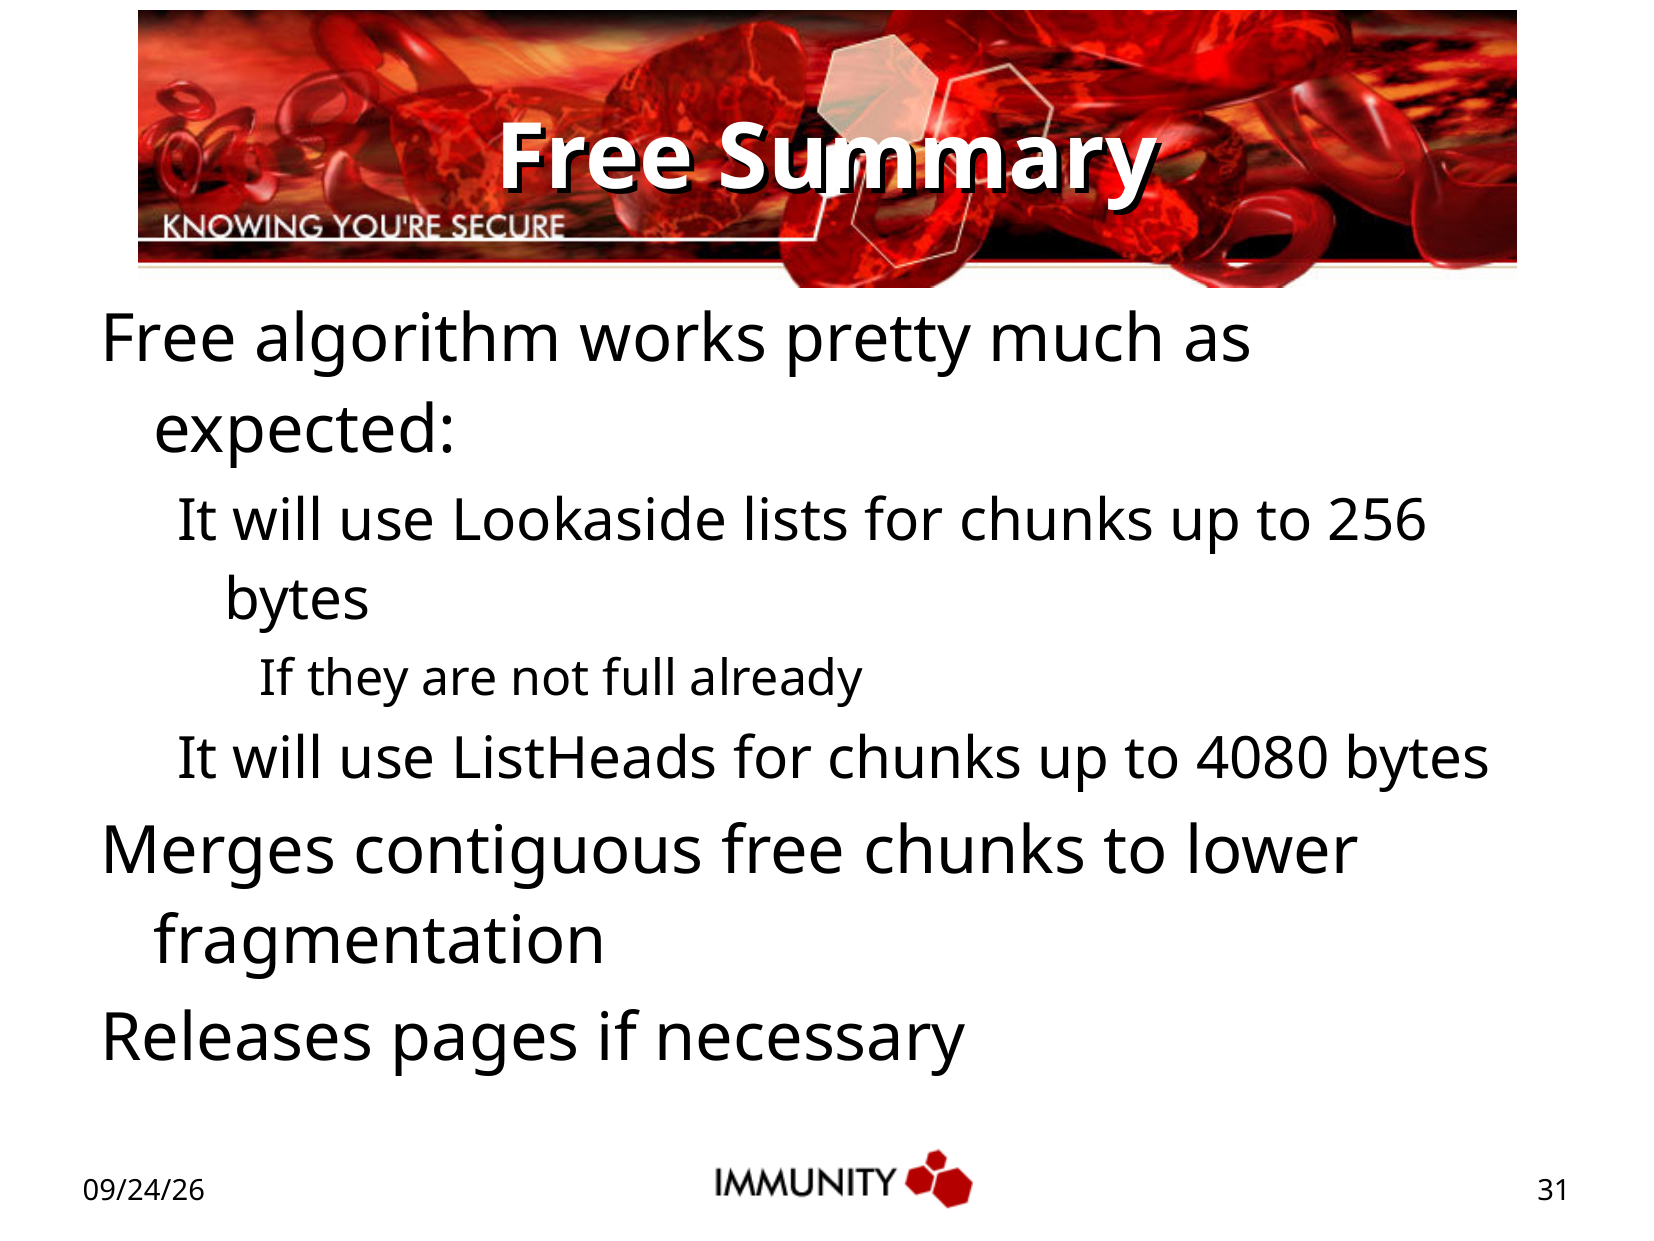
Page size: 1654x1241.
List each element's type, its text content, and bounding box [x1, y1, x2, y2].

picture [138, 10, 1517, 49]
list Free algorithm works pretty much as expected: It will use Lookaside lists for chunks up to 256 bytes If they are not full already It will use ListHeads for chunks up to 4080 bytes Merges contiguous free chunks to lower fragmentation Releases pages if necessary [82, 290, 1571, 1094]
picture [138, 257, 1517, 288]
picture [694, 1130, 984, 1235]
title Free Summary [82, 49, 1571, 257]
